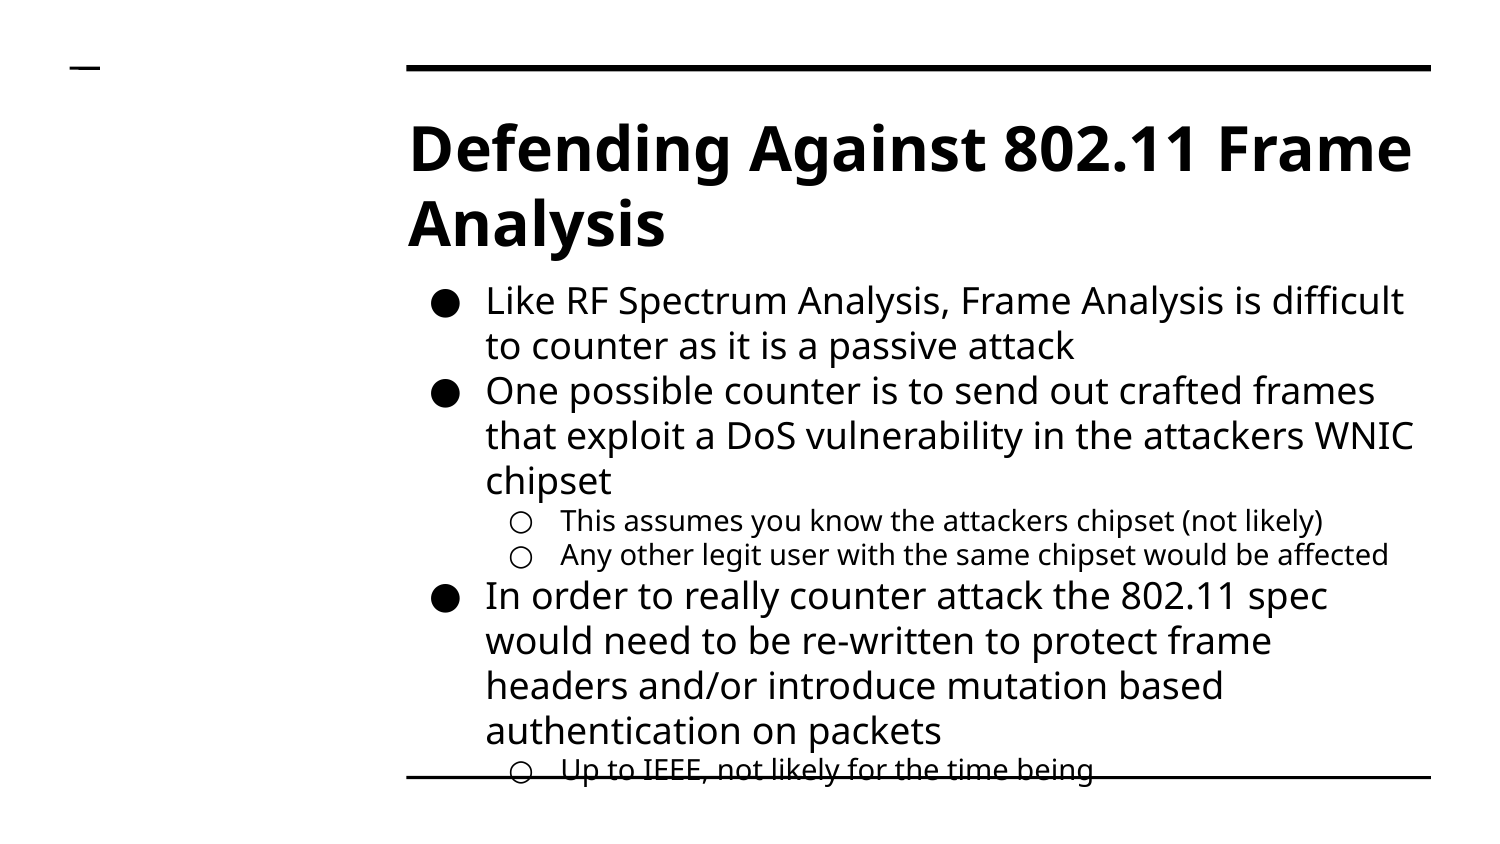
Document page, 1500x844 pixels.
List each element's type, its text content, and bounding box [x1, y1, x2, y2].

list Like RF Spectrum Analysis, Frame Analysis is difficult to counter as it is a passive attack One possible counter is to send out crafted frames that exploit a DoS vulnerability in the attackers WNIC chipset This assumes you know the attackers chipset (not likely) Any other legit user with the same chipset would be affected In order to really counter attack the 802.11 spec would need to be re-written to protect frame headers and/or introduce mutation based authentication on packets Up to IEEE, not likely for the time being [395, 261, 1433, 755]
title Defending Against 802.11 Frame Analysis [393, 94, 1431, 199]
